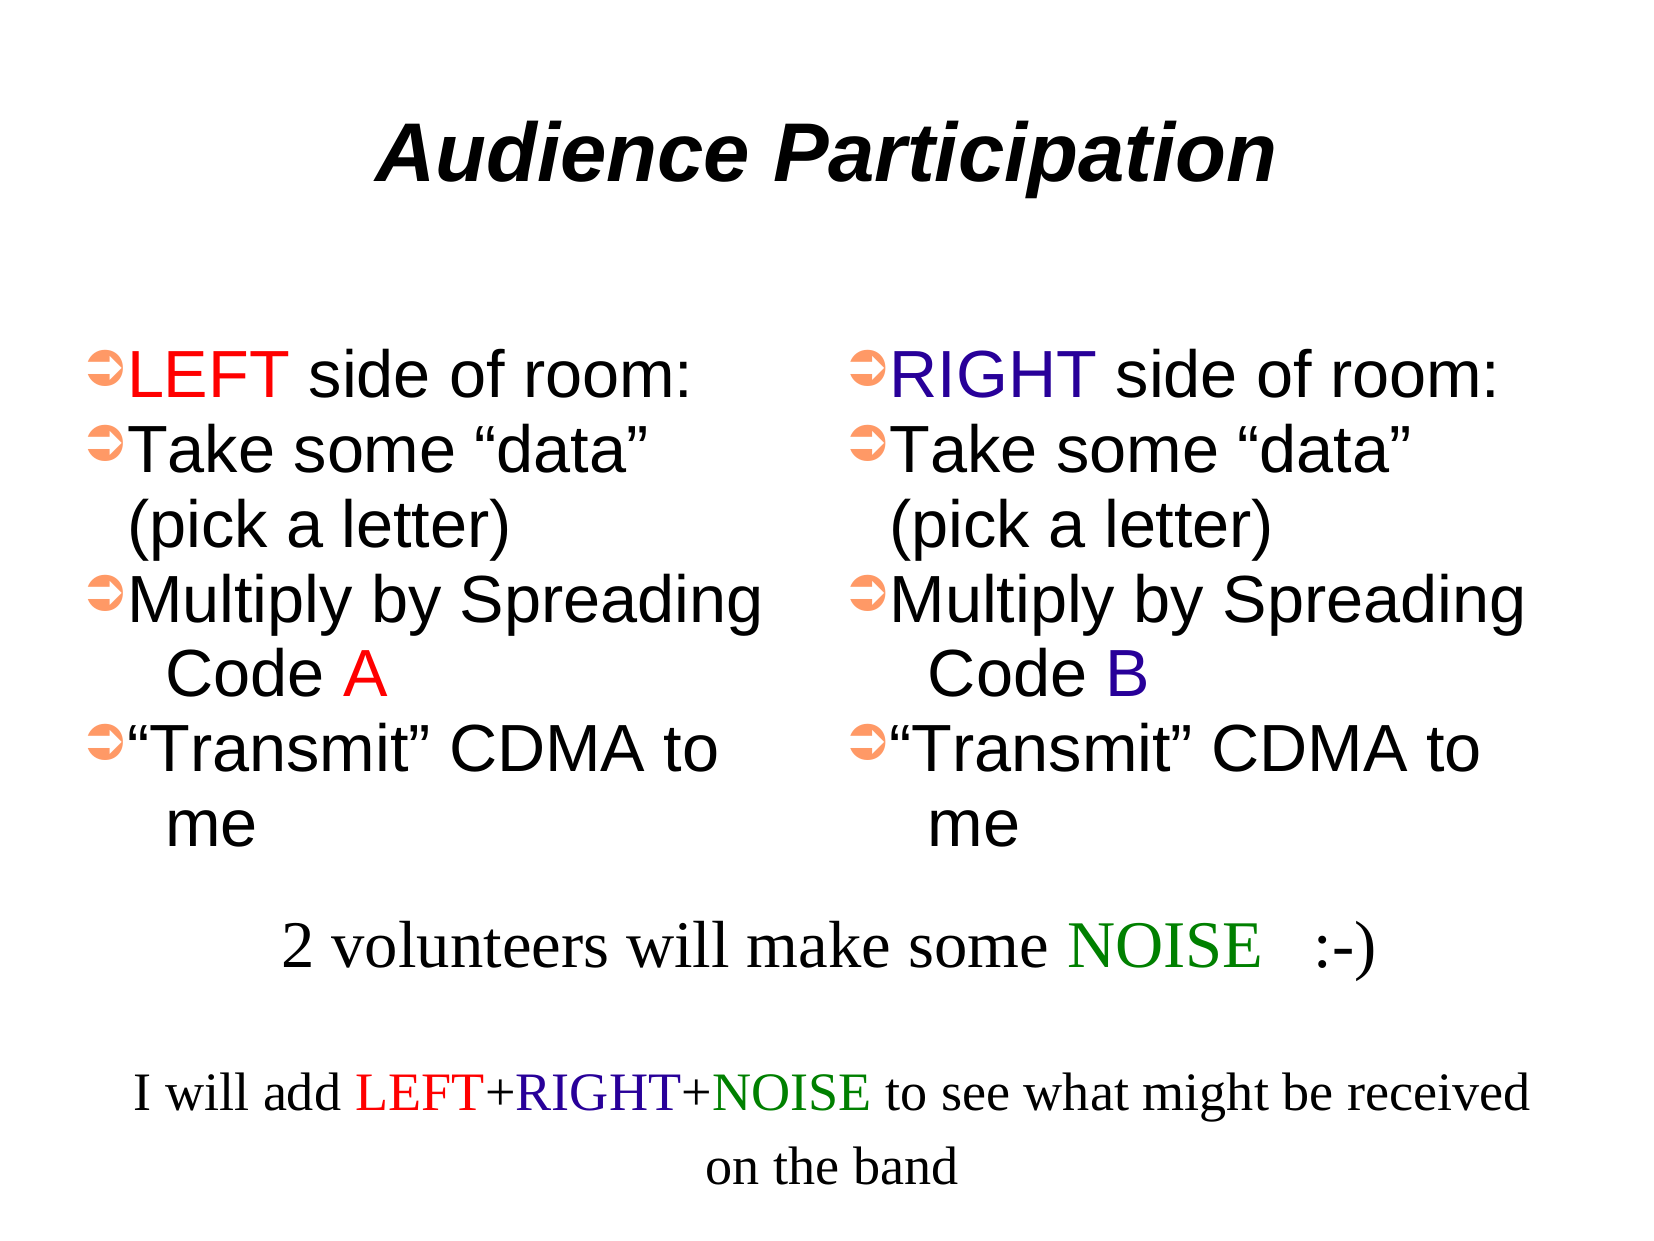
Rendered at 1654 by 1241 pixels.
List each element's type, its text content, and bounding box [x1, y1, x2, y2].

text_box 2 volunteers will make some NOISE :-) [85, 885, 1574, 1005]
text_box on the band [88, 1122, 1577, 1211]
list RIGHT side of room: Take some “data” (pick a letter) Multiply by Spreading Code B “Transmit” CDMA to me [845, 337, 1572, 885]
text_box I will add LEFT+RIGHT+NOISE to see what might be received [88, 1033, 1577, 1122]
title Audience Participation [82, 56, 1571, 250]
list LEFT side of room: Take some “data” (pick a letter) Multiply by Spreading Code A “Transmit” CDMA to me [82, 337, 809, 886]
